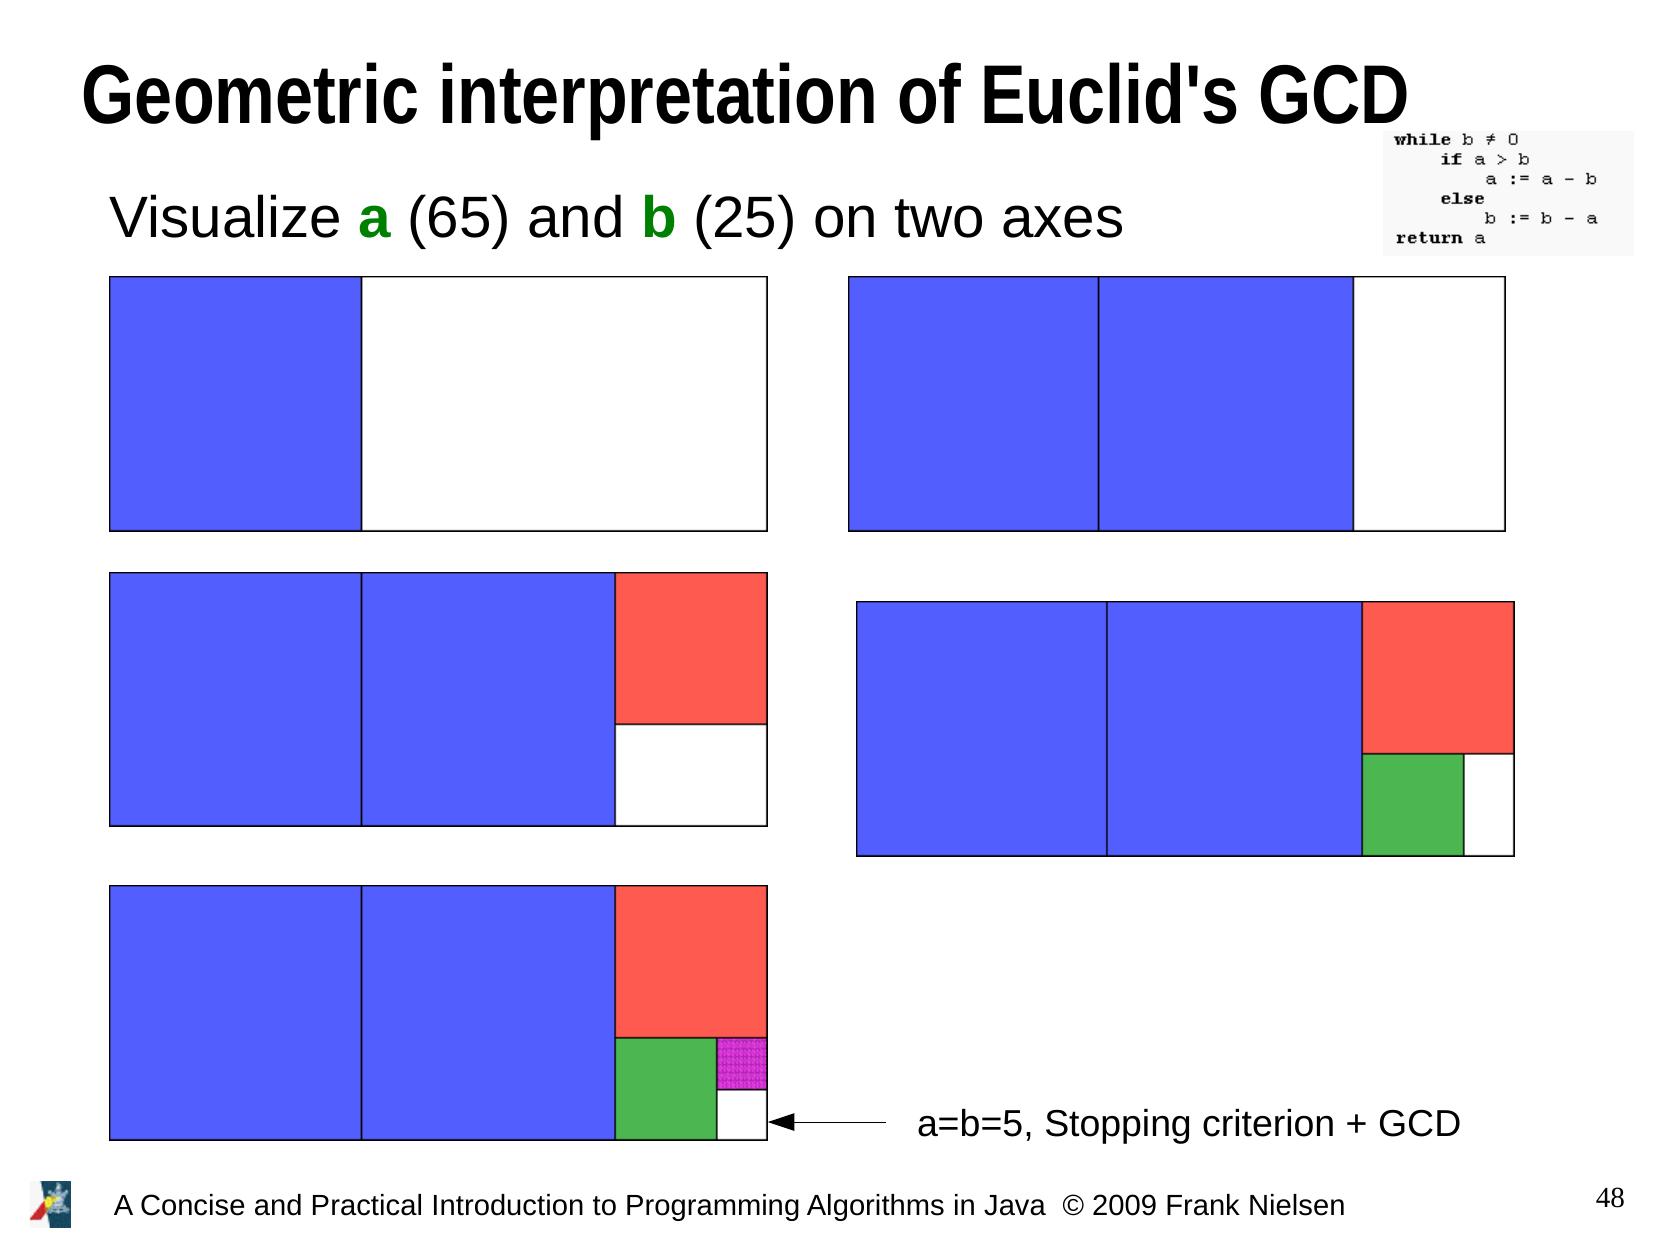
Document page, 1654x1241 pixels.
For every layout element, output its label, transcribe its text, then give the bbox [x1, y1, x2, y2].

picture [29, 1181, 71, 1228]
picture [109, 885, 768, 1141]
picture [109, 276, 768, 532]
text_box Visualize a (65) and b (25) on two axes [94, 177, 1141, 259]
text_box a=b=5, Stopping criterion + GCD [902, 1094, 1477, 1152]
picture [856, 601, 1515, 857]
picture [109, 572, 768, 827]
text_box Geometric interpretation of Euclid's GCD [67, 38, 1506, 149]
picture [1383, 131, 1634, 256]
picture [848, 276, 1506, 532]
